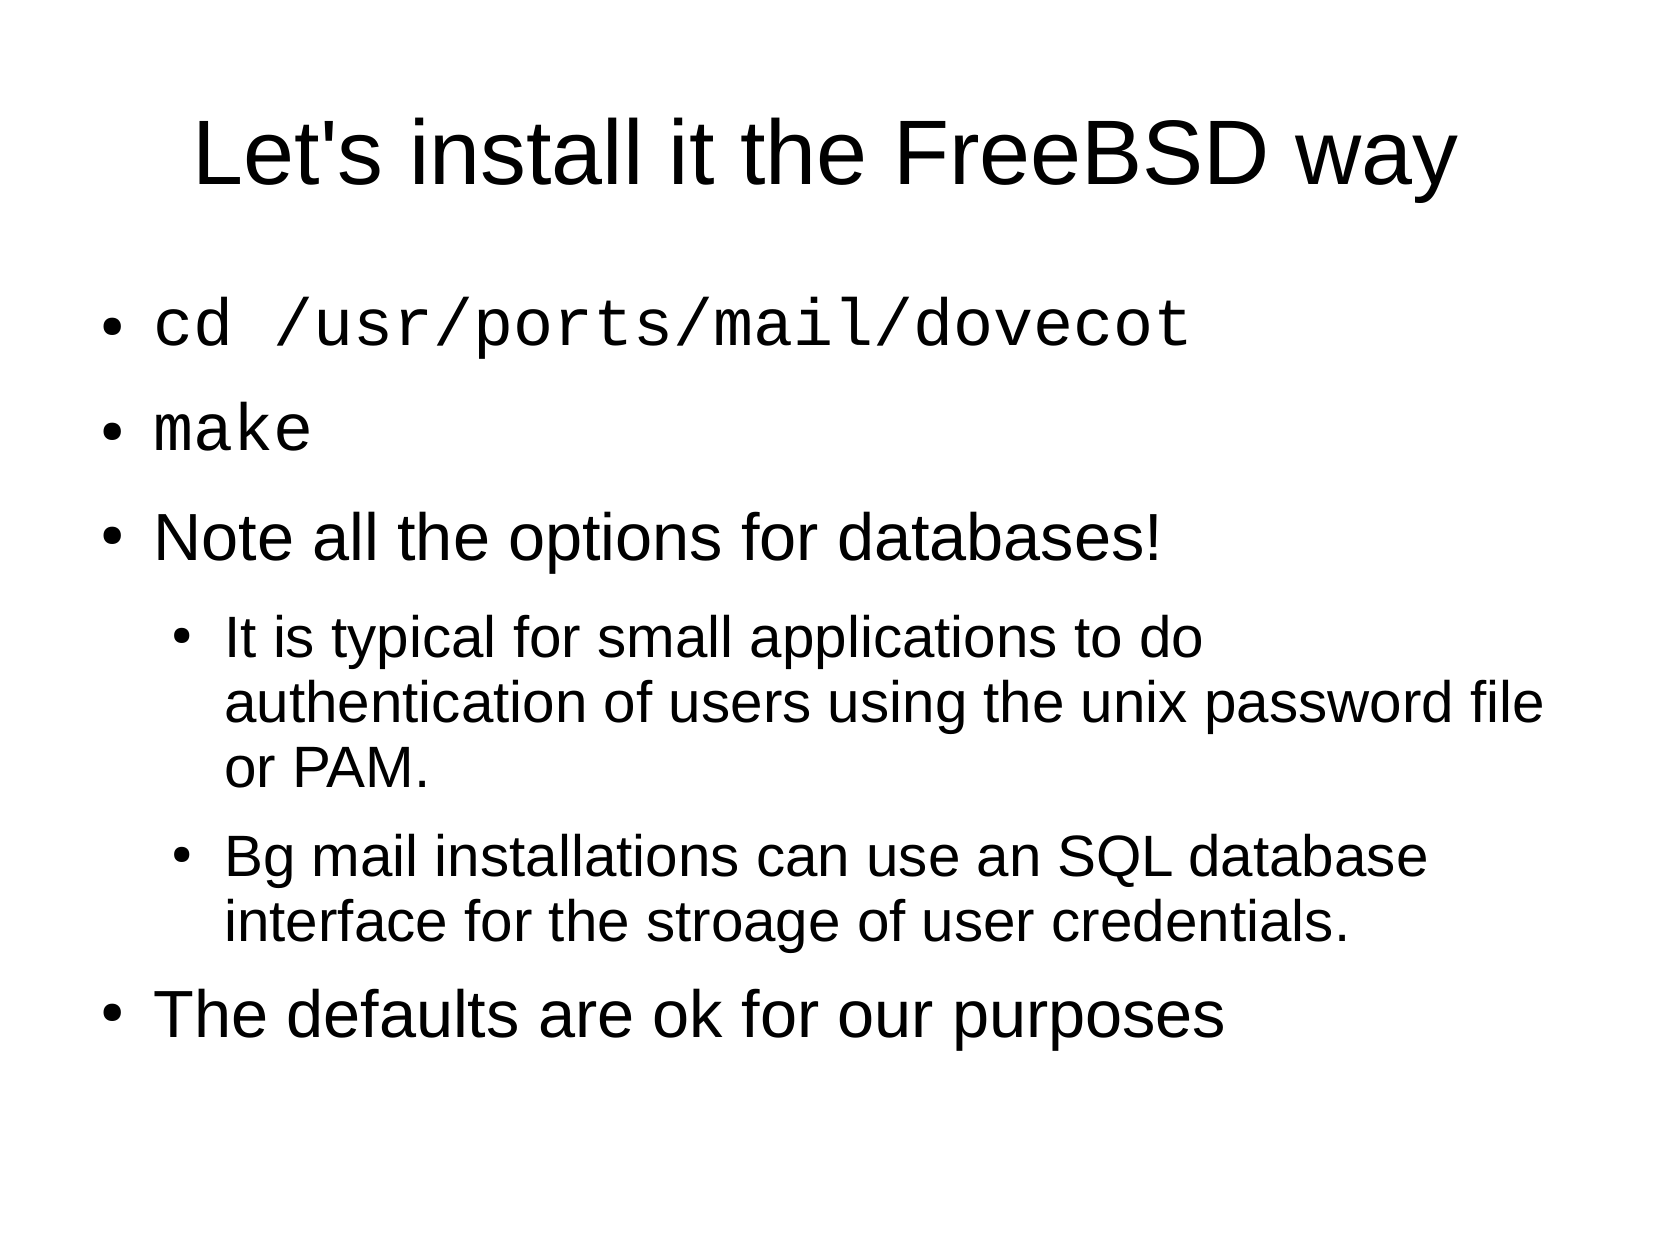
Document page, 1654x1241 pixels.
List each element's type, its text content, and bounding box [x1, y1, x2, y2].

list cd /usr/ports/mail/dovecot make Note all the options for databases! It is typical for small applications to do authentication of users using the unix password file or PAM. Bg mail installations can use an SQL database interface for the stroage of user credentials. The defaults are ok for our purposes [82, 290, 1571, 1109]
title Let's install it the FreeBSD way [82, 56, 1571, 250]
